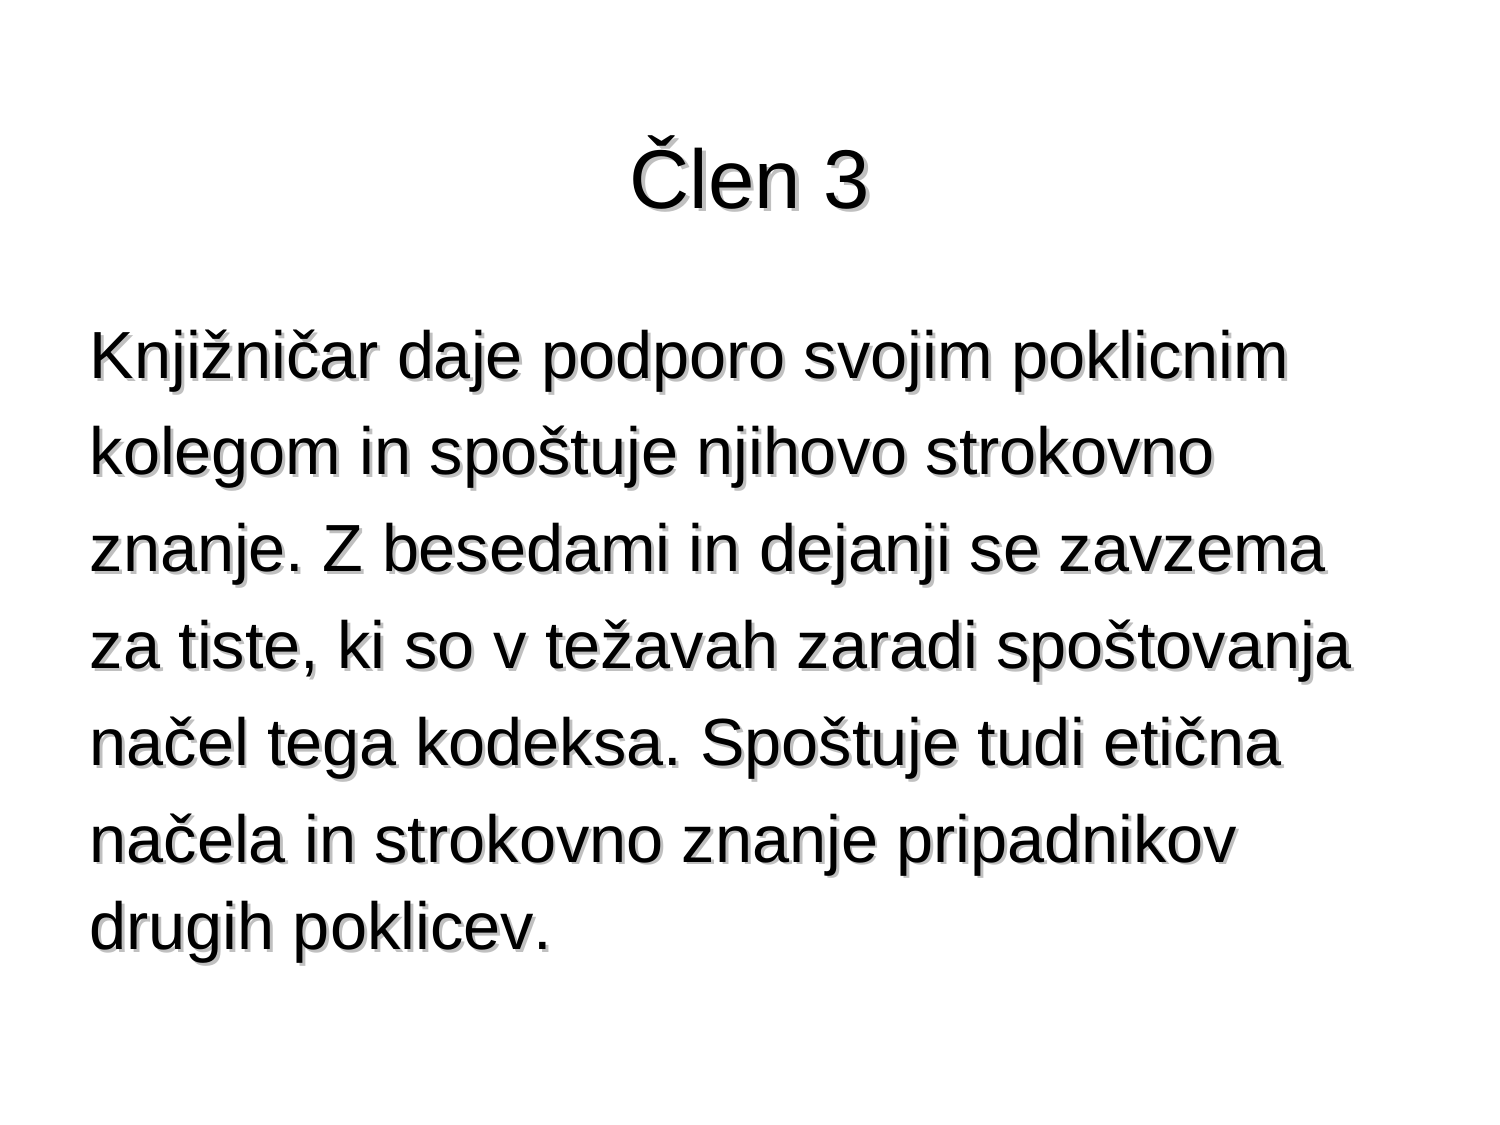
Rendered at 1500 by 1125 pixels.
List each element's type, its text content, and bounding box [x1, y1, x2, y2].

title Člen 3 [75, 25, 1426, 233]
list Knjižničar daje podporo svojim poklicnim kolegom in spoštuje njihovo strokovno znanje. Z besedami in dejanji se zavzema za tiste, ki so v težavah zaradi spoštovanja načel tega kodeksa. Spoštuje tudi etična načela in strokovno znanje pripadnikov drugih poklicev. [75, 262, 1426, 1012]
